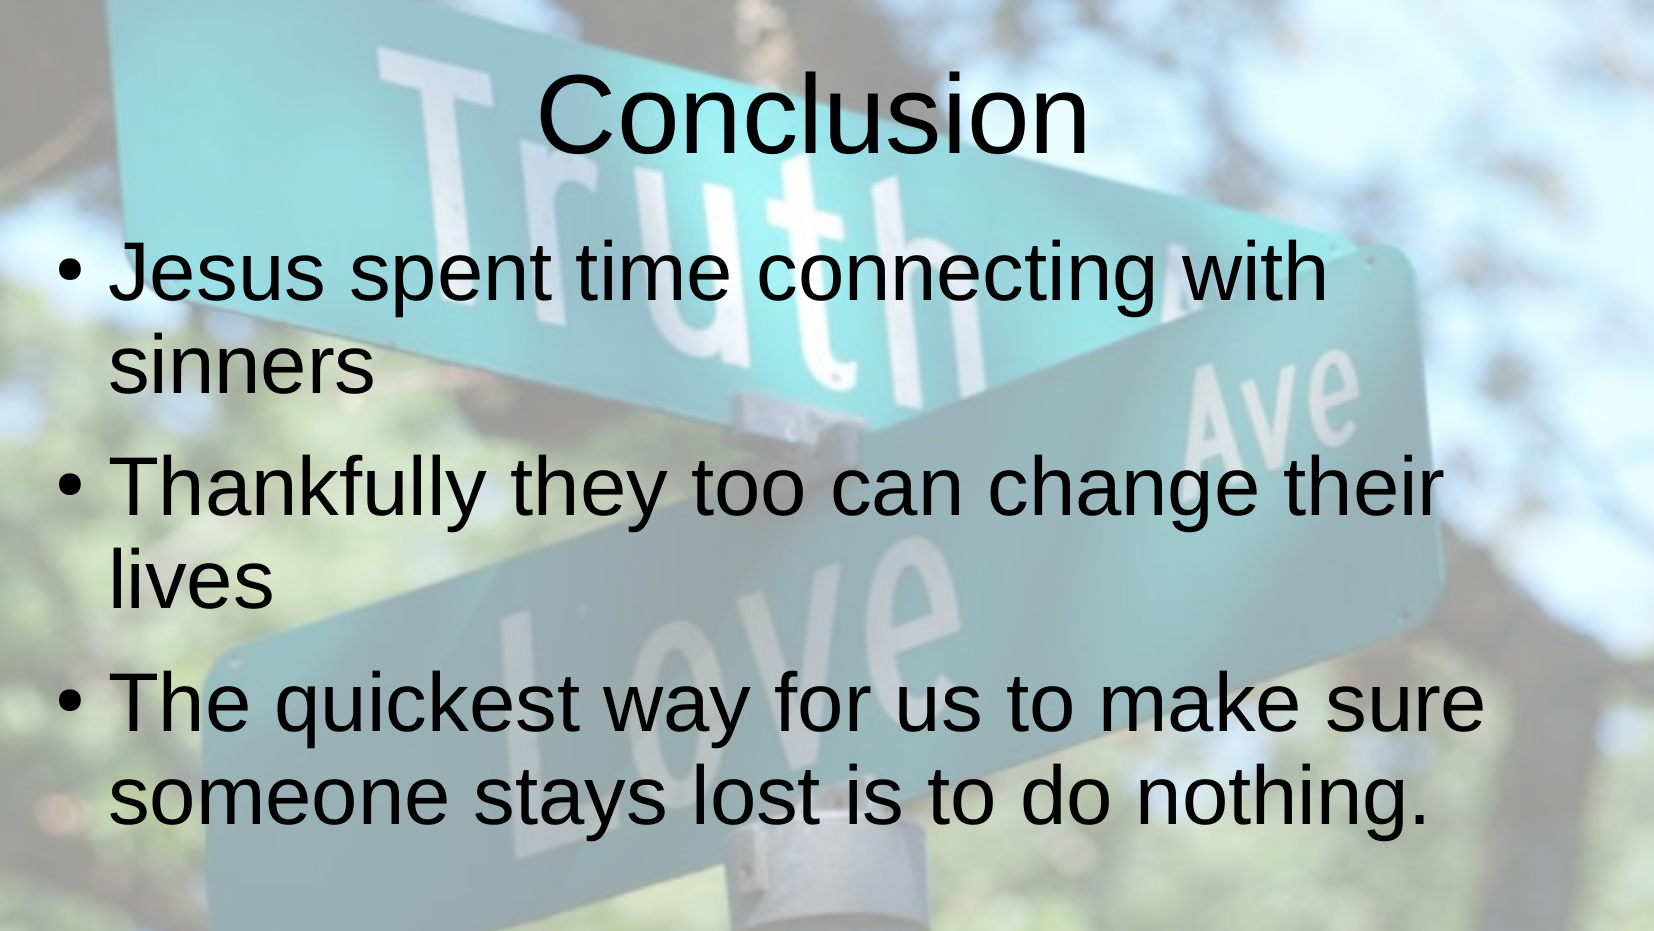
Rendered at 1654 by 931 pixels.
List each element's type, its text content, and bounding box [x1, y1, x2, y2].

title Conclusion [82, 37, 1571, 193]
picture [0, 0, 1654, 931]
list Jesus spent time connecting with sinners Thankfully they too can change their lives The quickest way for us to make sure someone stays lost is to do nothing. [37, 225, 1613, 863]
